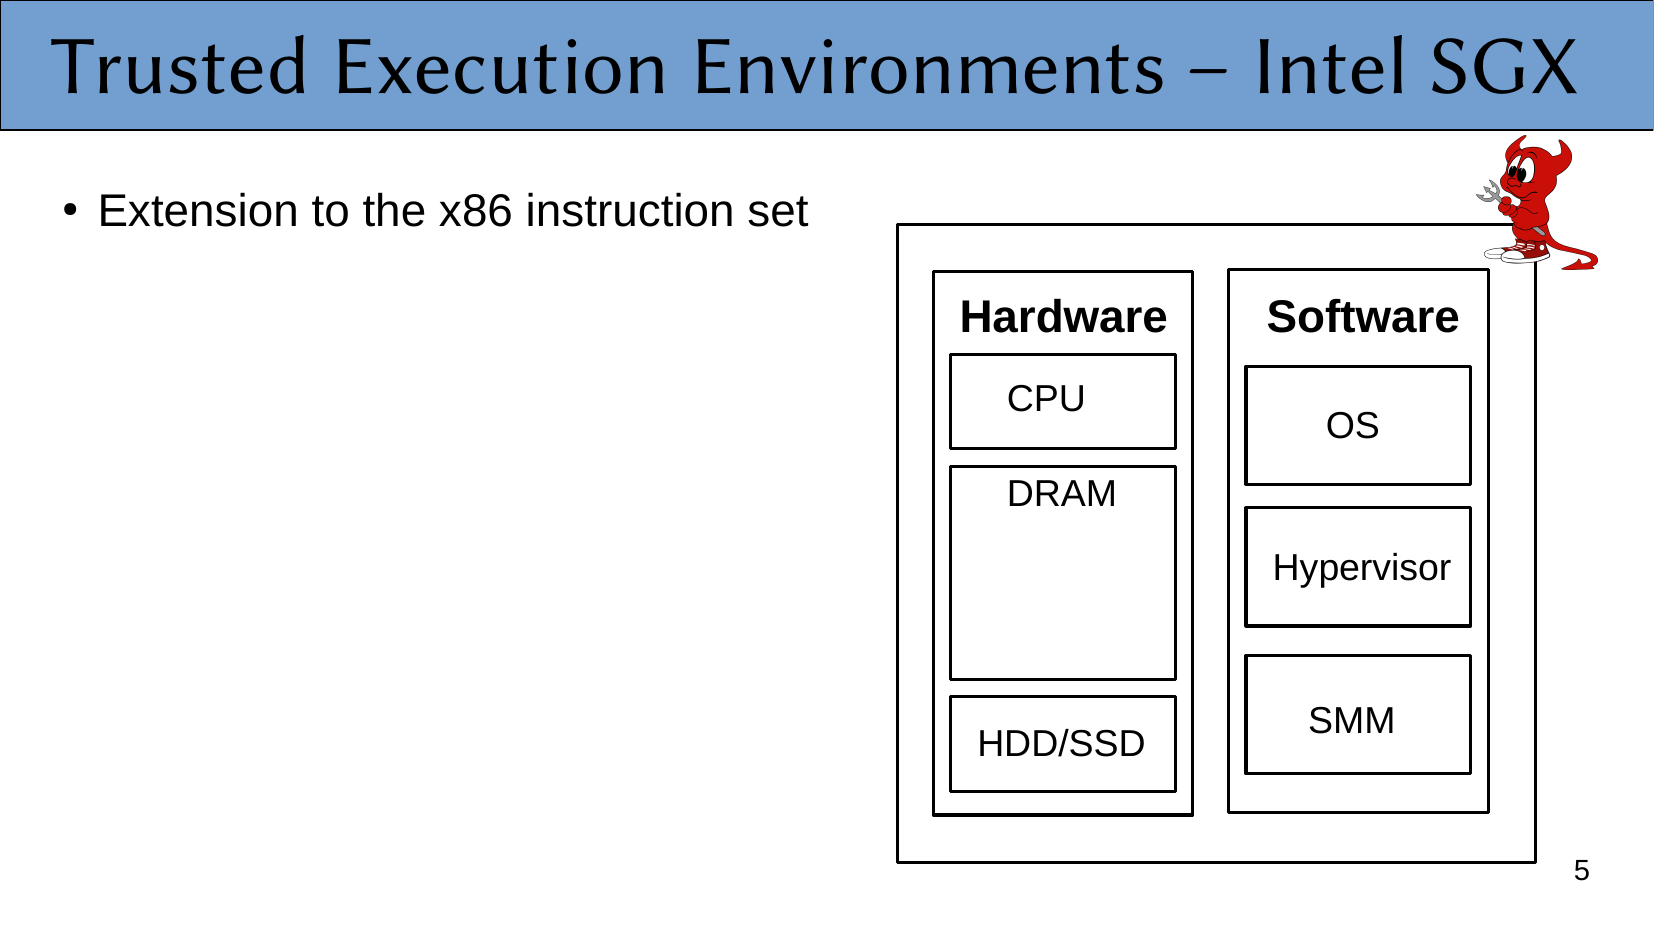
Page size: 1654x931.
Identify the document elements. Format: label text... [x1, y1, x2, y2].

text_box [0, 0, 1654, 130]
text_box Hypervisor [1257, 539, 1495, 638]
text_box Extension to the x86 instruction set [47, 177, 910, 910]
text_box DRAM [992, 464, 1170, 522]
text_box Hardware [944, 283, 1188, 401]
picture [1476, 135, 1598, 270]
text_box Software [1251, 283, 1477, 401]
text_box Trusted Execution Environments – Intel SGX [35, 11, 1607, 259]
text_box SMM [1293, 692, 1530, 792]
text_box 5 [1559, 846, 1607, 895]
text_box HDD/SSD [962, 714, 1164, 814]
text_box [910, 259, 1536, 863]
text_box CPU [992, 370, 1170, 428]
text_box OS [1311, 397, 1512, 497]
